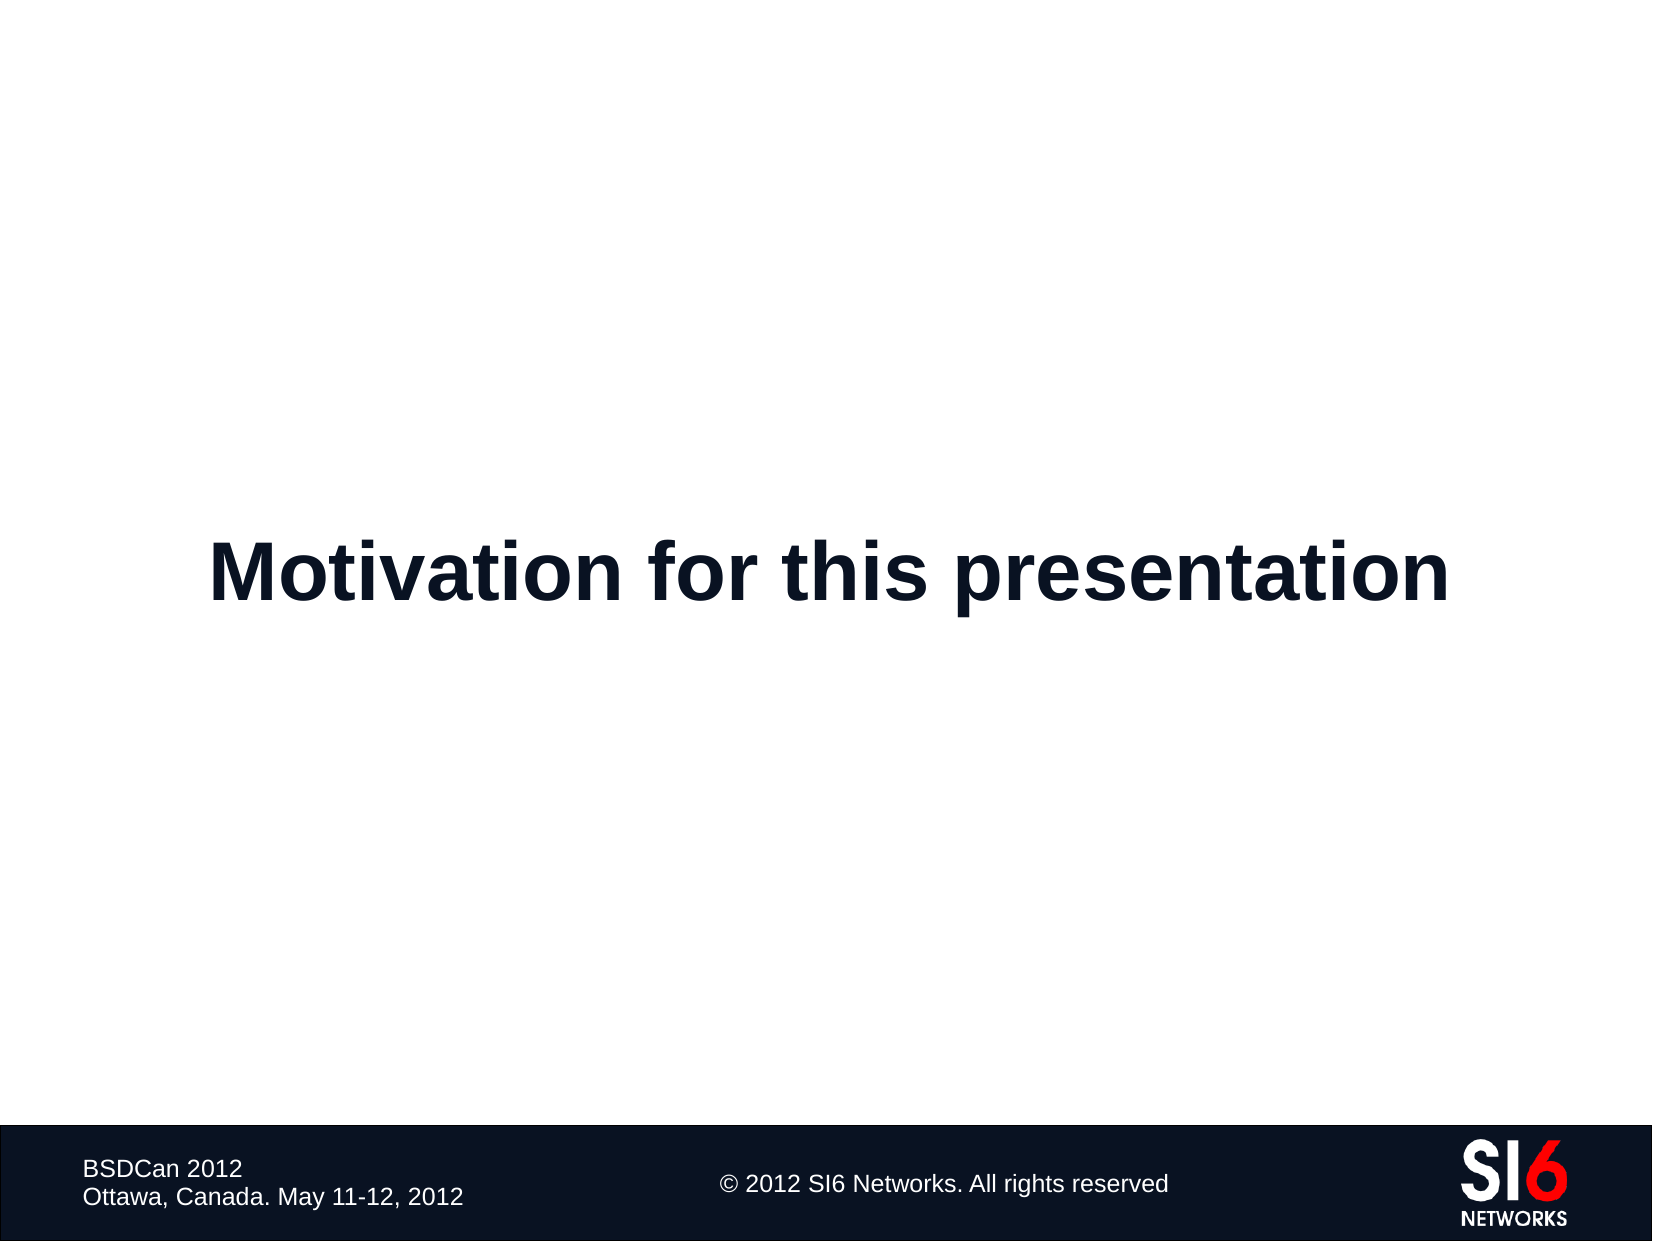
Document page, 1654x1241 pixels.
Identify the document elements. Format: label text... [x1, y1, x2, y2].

picture [1461, 1139, 1567, 1226]
title Motivation for this presentation [86, 467, 1576, 676]
